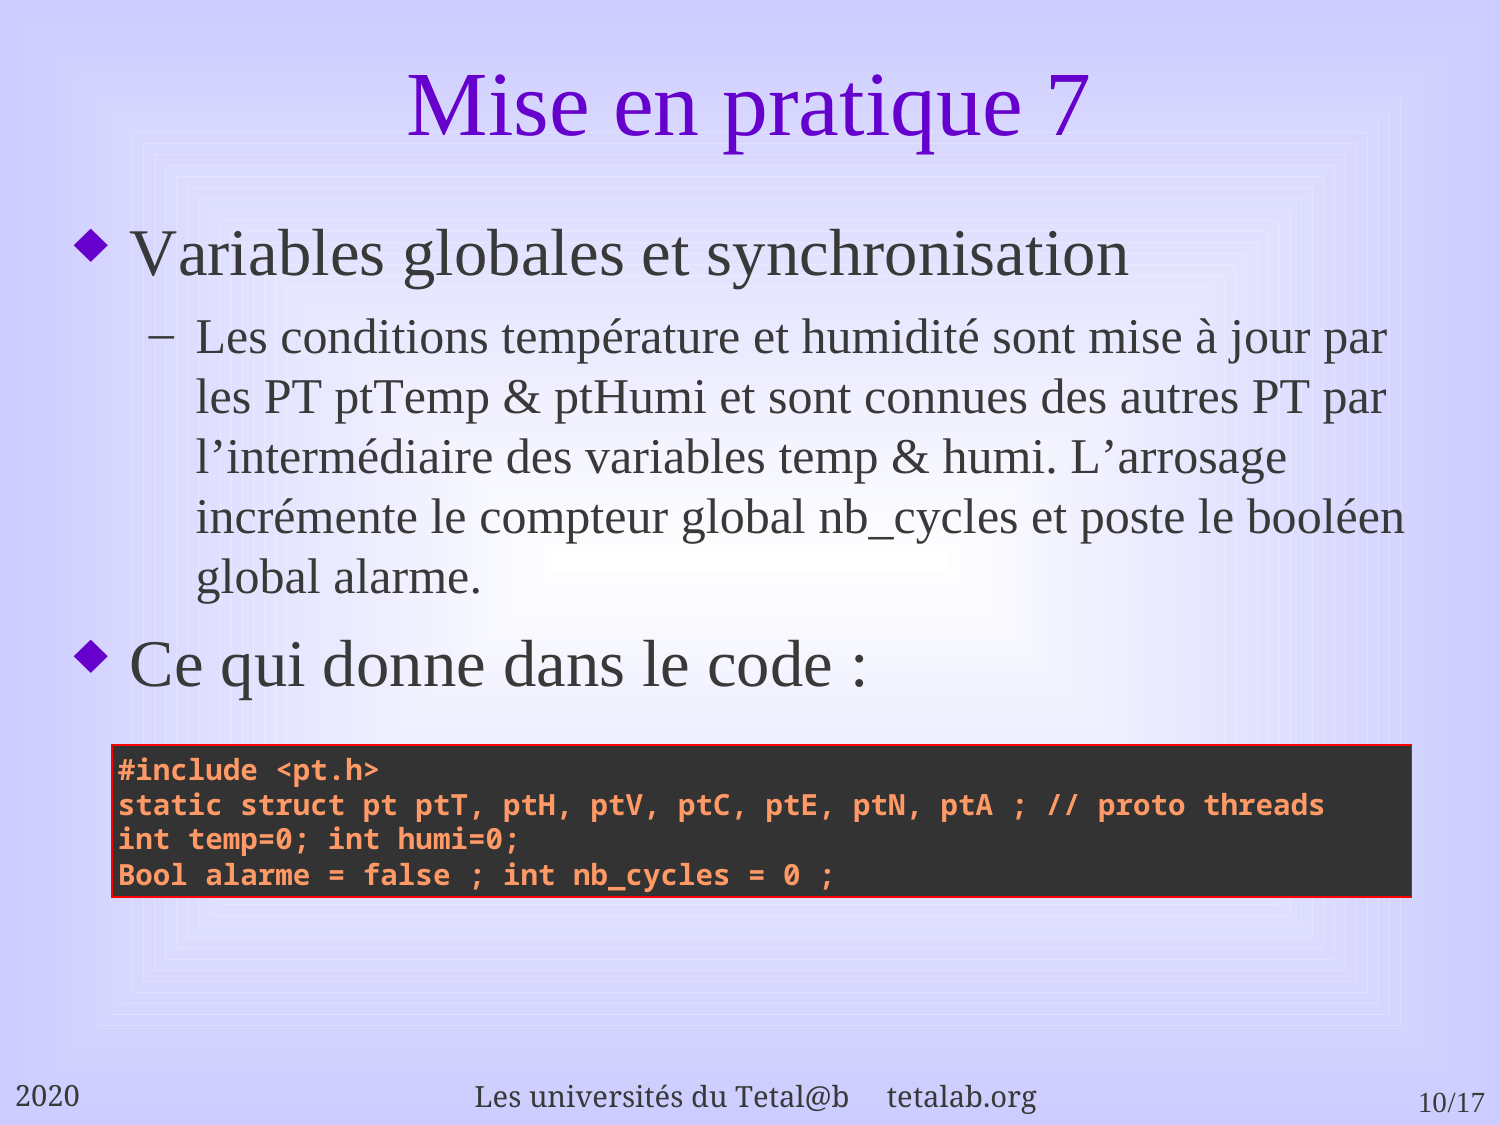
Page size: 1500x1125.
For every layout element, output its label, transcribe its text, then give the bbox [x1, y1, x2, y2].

text_box #include <pt.h> static struct pt ptT, ptH, ptV, ptC, ptE, ptN, ptA ; // proto threads int temp=0; int humi=0; Bool alarme = false ; int nb_cycles = 0 ; [112, 745, 1411, 897]
title Mise en pratique 7 [0, 0, 1500, 198]
list Variables globales et synchronisation Les conditions température et humidité sont mise à jour par les PT ptTemp & ptHumi et sont connues des autres PT par l’intermédiaire des variables temp & humi. L’arrosage incrémente le compteur global nb_cycles et poste le booléen global alarme. Ce qui donne dans le code : [59, 200, 1441, 780]
